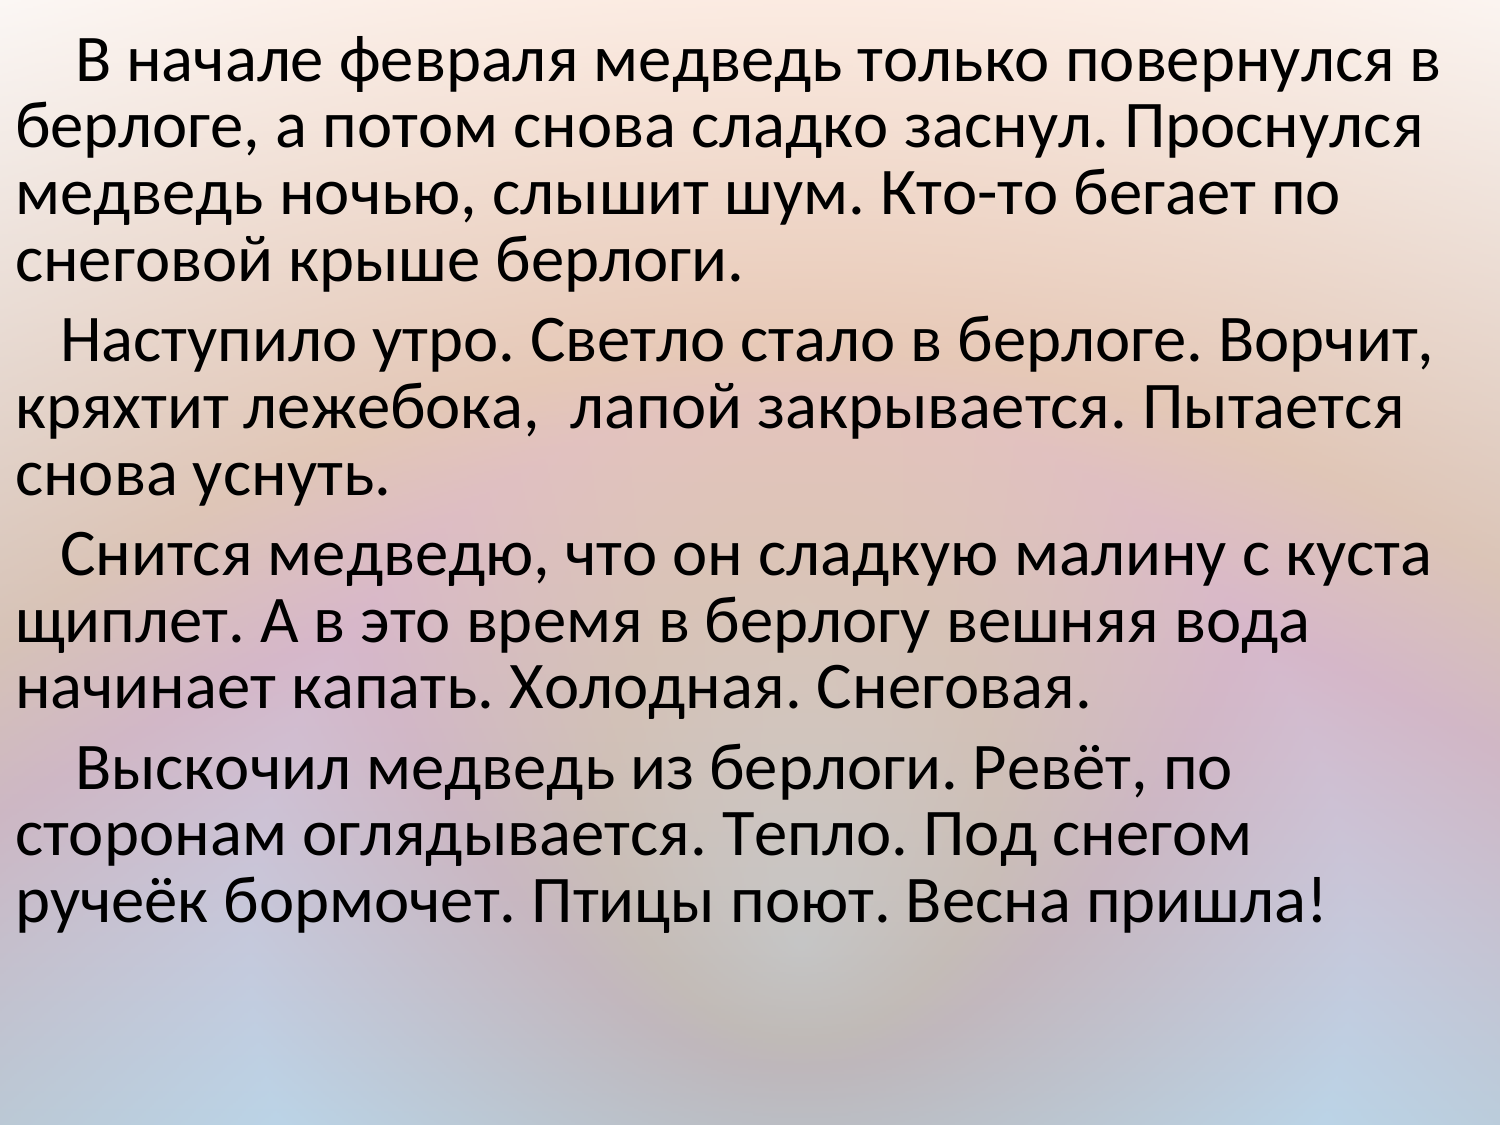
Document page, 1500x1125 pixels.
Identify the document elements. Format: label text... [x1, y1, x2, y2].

picture [0, 0, 1500, 1125]
list В начале февраля медведь только повернулся в берлоге, а потом снова сладко заснул. Проснулся медведь ночью, слышит шум. Кто-то бегает по снеговой крыше берлоги. Наступило утро. Светло стало в берлоге. Ворчит, кряхтит лежебока, лапой закрывается. Пытается снова уснуть. Снится медведю, что он сладкую малину с куста щиплет. А в это время в берлогу вешняя вода начинает капать. Холодная. Снеговая. Выскочил медведь из берлоги. Ревёт, по сторонам оглядывается. Тепло. Под снегом ручеёк бормочет. Птицы поют. Весна пришла! [0, 23, 1477, 1111]
